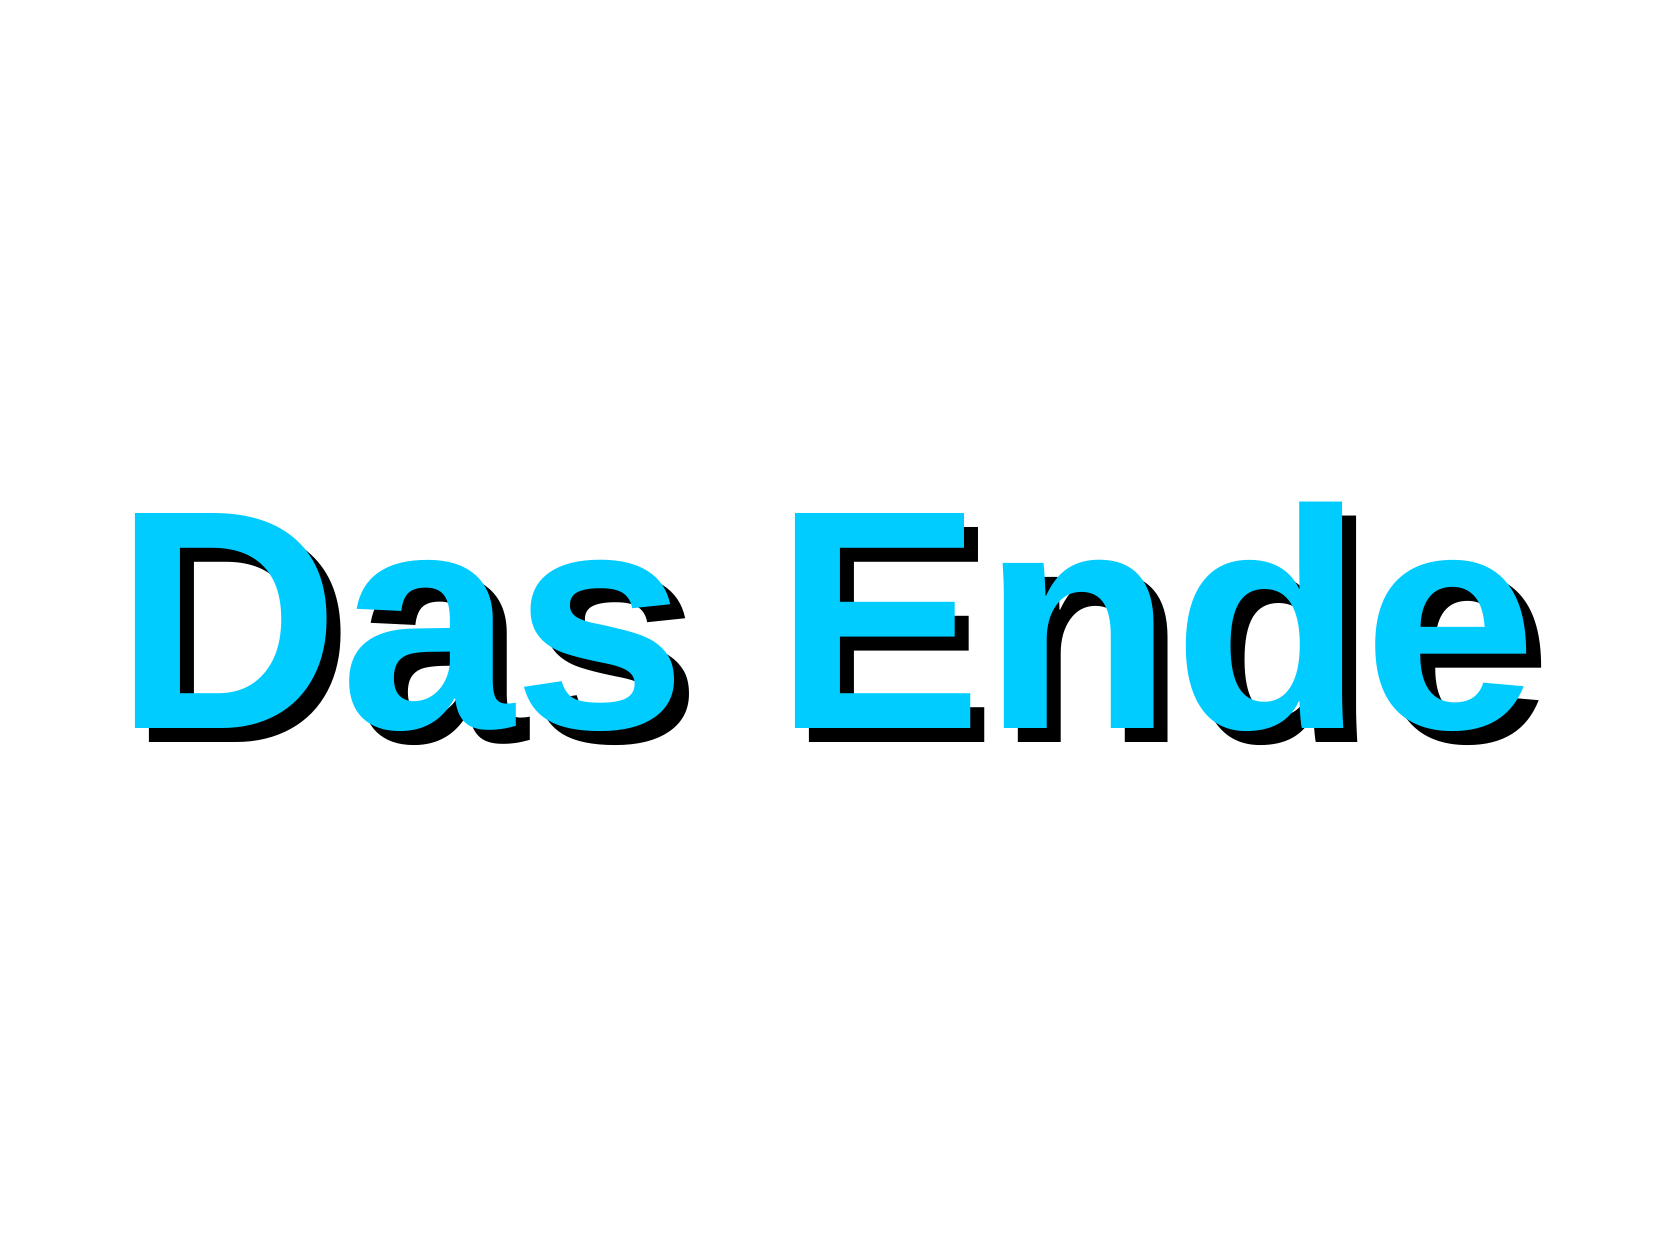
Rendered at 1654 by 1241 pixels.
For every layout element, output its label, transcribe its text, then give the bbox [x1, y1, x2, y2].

subtitle Das Ende [0, 0, 1654, 1241]
